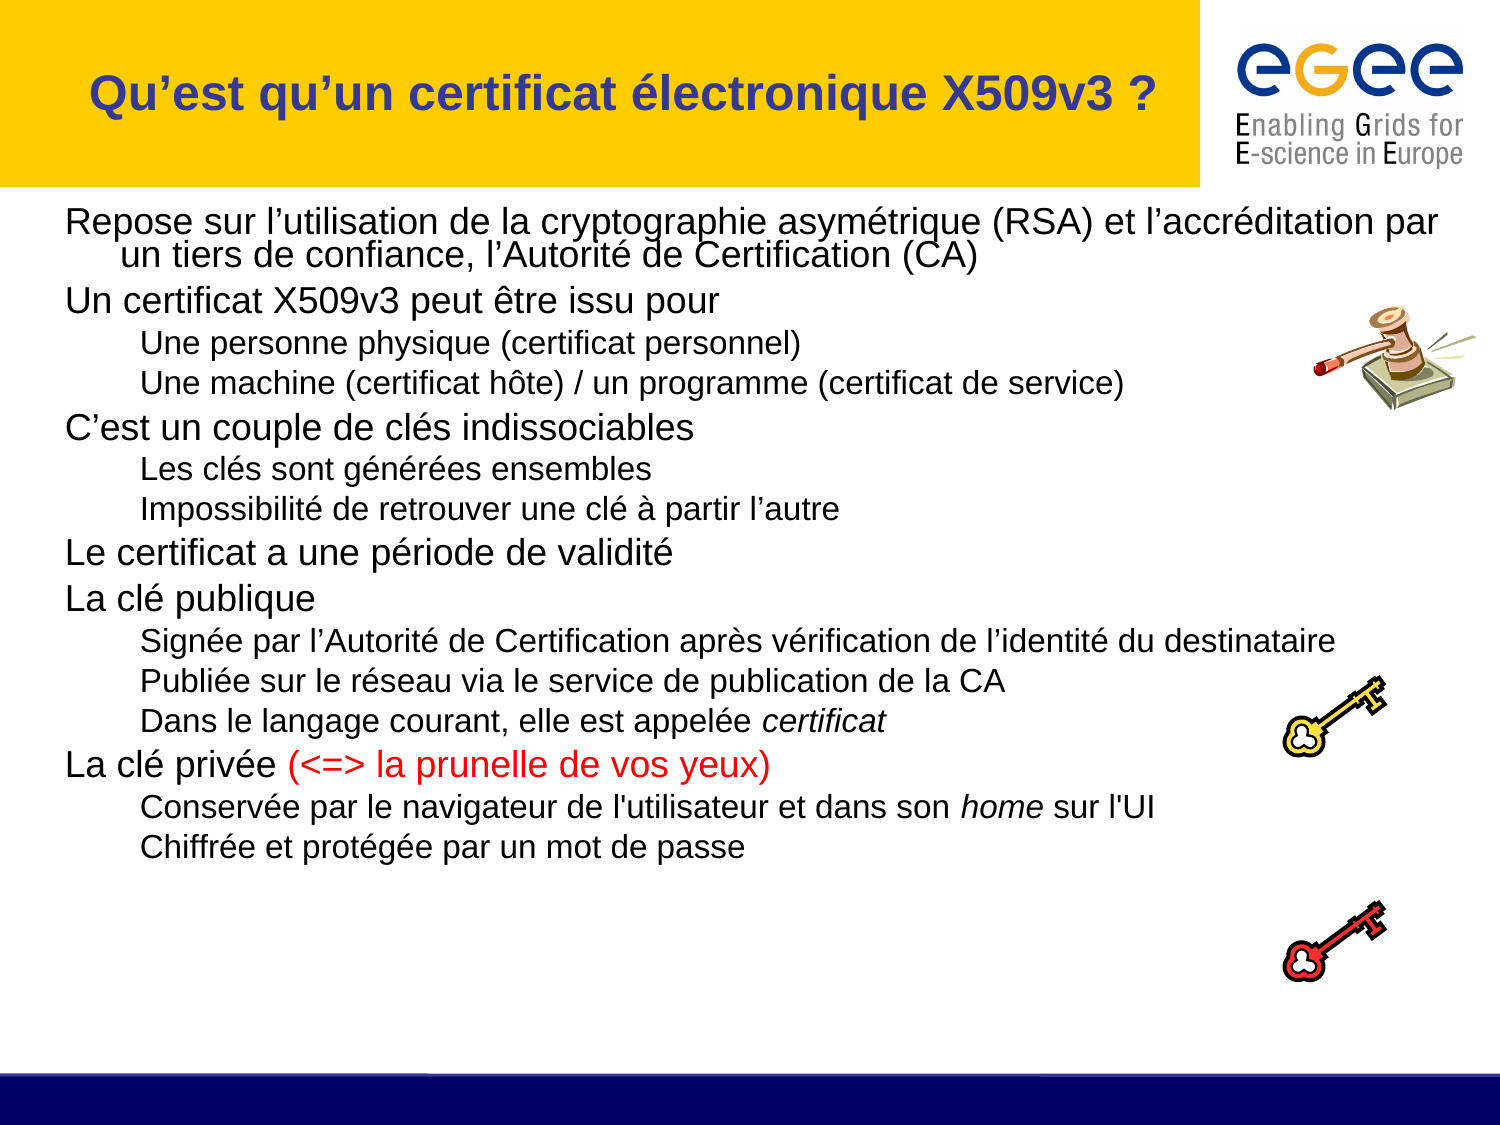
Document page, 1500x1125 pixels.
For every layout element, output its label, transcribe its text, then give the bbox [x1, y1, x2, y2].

picture [1237, 24, 1463, 169]
picture [1312, 303, 1479, 413]
picture [1281, 675, 1388, 759]
picture [1281, 900, 1388, 984]
title Qu’est qu’un certificat électronique X509v3 ? [12, 37, 1174, 149]
list Repose sur l’utilisation de la cryptographie asymétrique (RSA) et l’accréditation par un tiers de confiance, l’Autorité de Certification (CA) Un certificat X509v3 peut être issu pour Une personne physique (certificat personnel) Une machine (certificat hôte) / un programme (certificat de service) C’est un couple de clés indissociables Les clés sont générées ensembles Impossibilité de retrouver une clé à partir l’autre Le certificat a une période de validité La clé publique Signée par l’Autorité de Certification après vérification de l’identité du destinataire Publiée sur le réseau via le service de publication de la CA Dans le langage courant, elle est appelée certificat La clé privée (<=> la prunelle de vos yeux) Conservée par le navigateur de l'utilisateur et dans son home sur l'UI Chiffrée et protégée par un mot de passe [50, 199, 1462, 1063]
